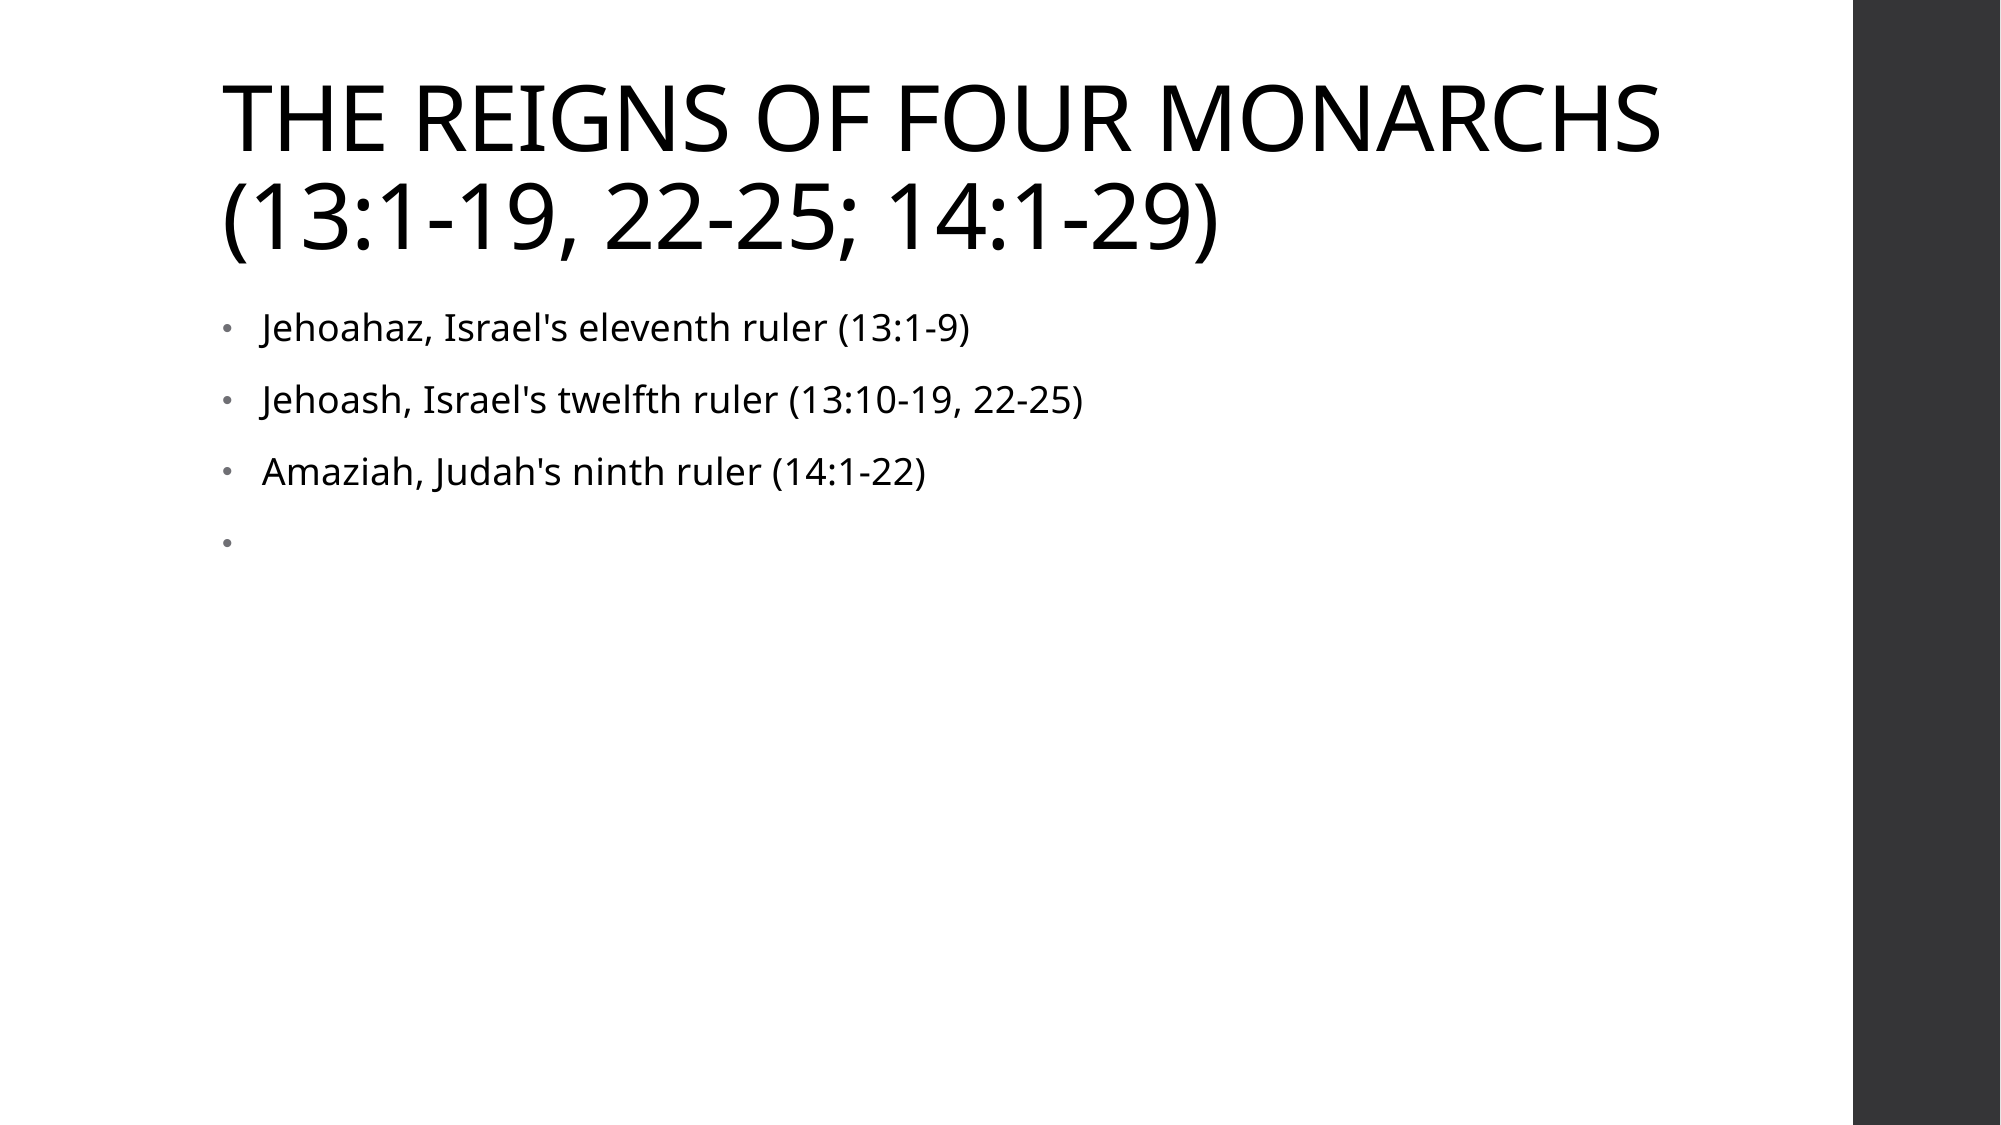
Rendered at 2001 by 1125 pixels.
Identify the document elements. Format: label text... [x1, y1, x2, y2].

list Jehoahaz, Israel's eleventh ruler (13:1-9) Jehoash, Israel's twelfth ruler (13:10-19, 22-25) Amaziah, Judah's ninth ruler (14:1-22) [206, 299, 1617, 1014]
title THE REIGNS OF FOUR MONARCHS (13:1-19, 22-25; 14:1-29) [206, 60, 1797, 278]
